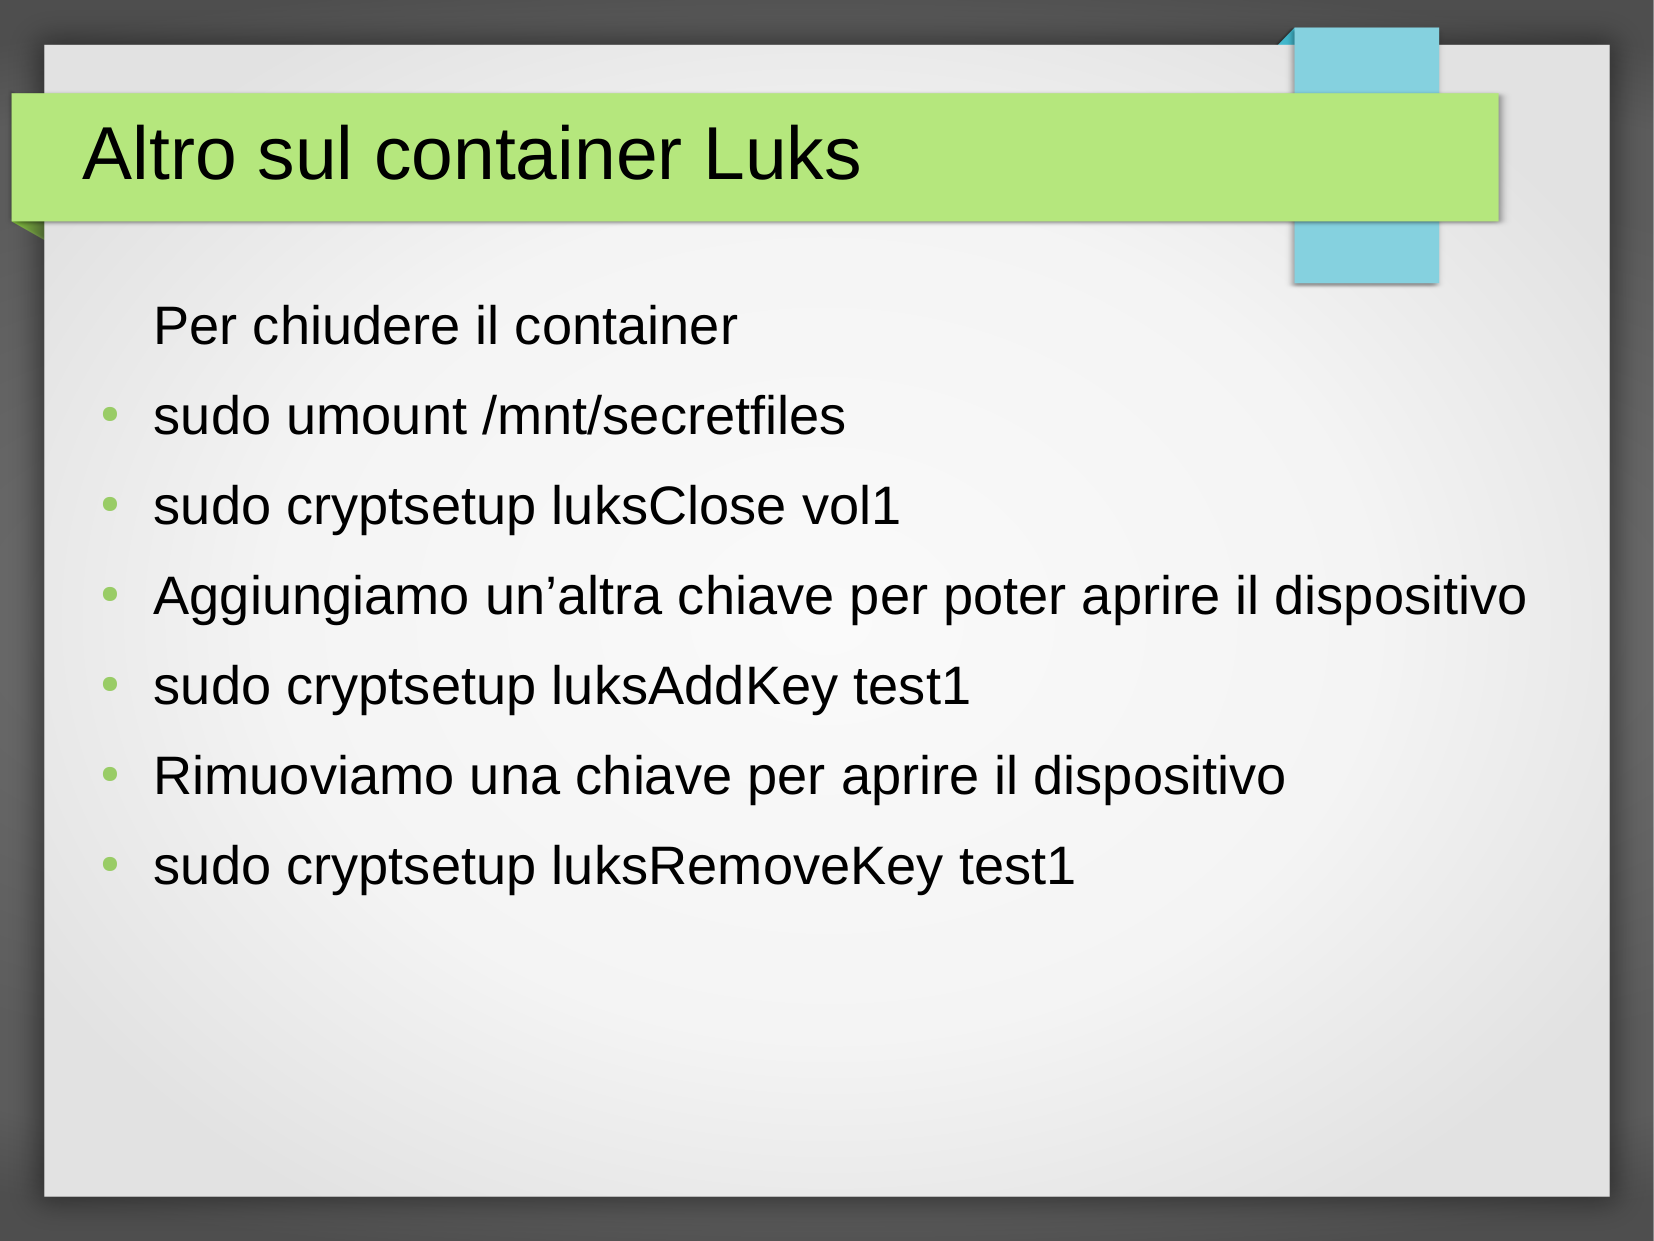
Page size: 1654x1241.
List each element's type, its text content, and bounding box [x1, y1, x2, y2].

title Altro sul container Luks [82, 94, 1264, 213]
picture [0, 0, 1654, 1241]
list Per chiudere il container sudo umount /mnt/secretfiles sudo cryptsetup luksClose vol1 Aggiungiamo un’altra chiave per poter aprire il dispositivo sudo cryptsetup luksAddKey test1 Rimuoviamo una chiave per aprire il dispositivo sudo cryptsetup luksRemoveKey test1 [82, 295, 1571, 1015]
